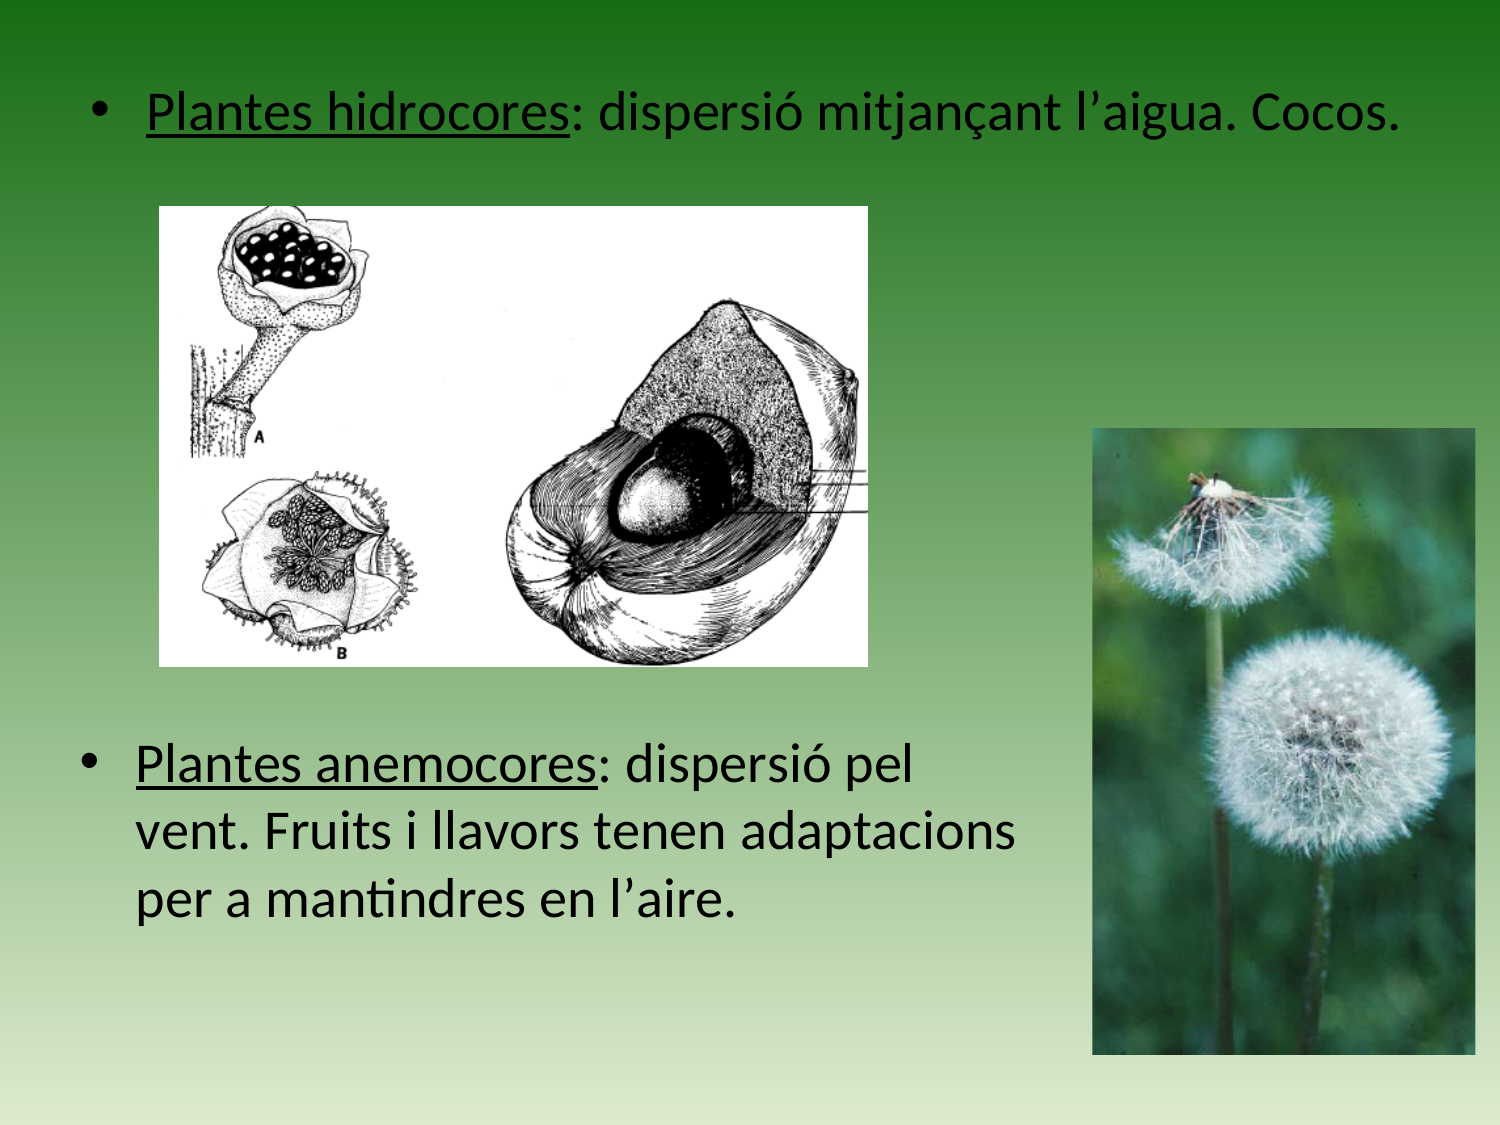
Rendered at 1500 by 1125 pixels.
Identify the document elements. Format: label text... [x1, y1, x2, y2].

picture [159, 206, 869, 668]
list Plantes hidrocores: dispersió mitjançant l’aigua. Cocos. [75, 66, 1426, 231]
picture [1092, 428, 1476, 1055]
text_box Plantes anemocores: dispersió pel vent. Fruits i llavors tenen adaptacions per a mantindres en l’aire. [64, 718, 1046, 937]
